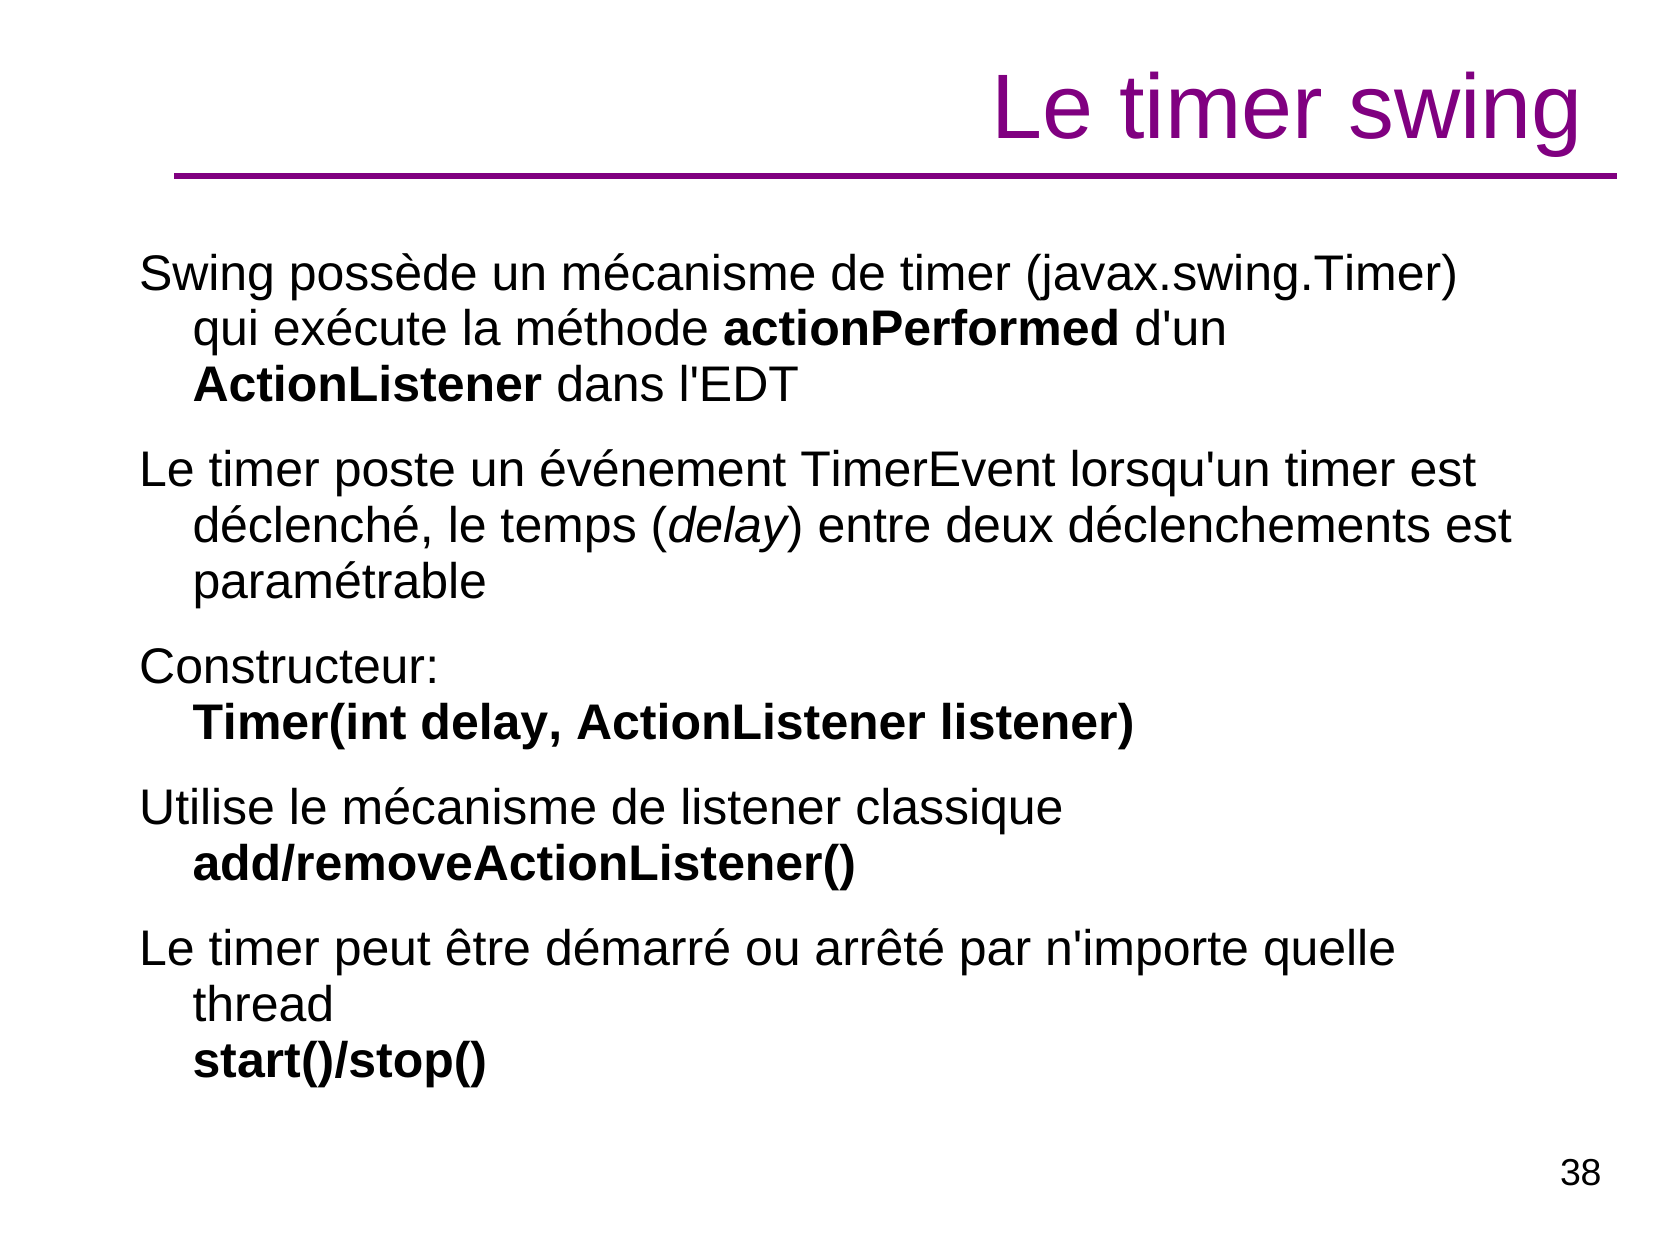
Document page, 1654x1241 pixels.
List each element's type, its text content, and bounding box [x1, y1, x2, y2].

title Le timer swing [84, 55, 1584, 159]
list Swing possède un mécanisme de timer (javax.swing.Timer) qui exécute la méthode actionPerformed d'un ActionListener dans l'EDT Le timer poste un événement TimerEvent lorsqu'un timer est déclenché, le temps (delay) entre deux déclenchements est paramétrable Constructeur: Timer(int delay, ActionListener listener) Utilise le mécanisme de listener classique add/removeActionListener() Le timer peut être démarré ou arrêté par n'importe quelle thread start()/stop() [121, 244, 1534, 1109]
